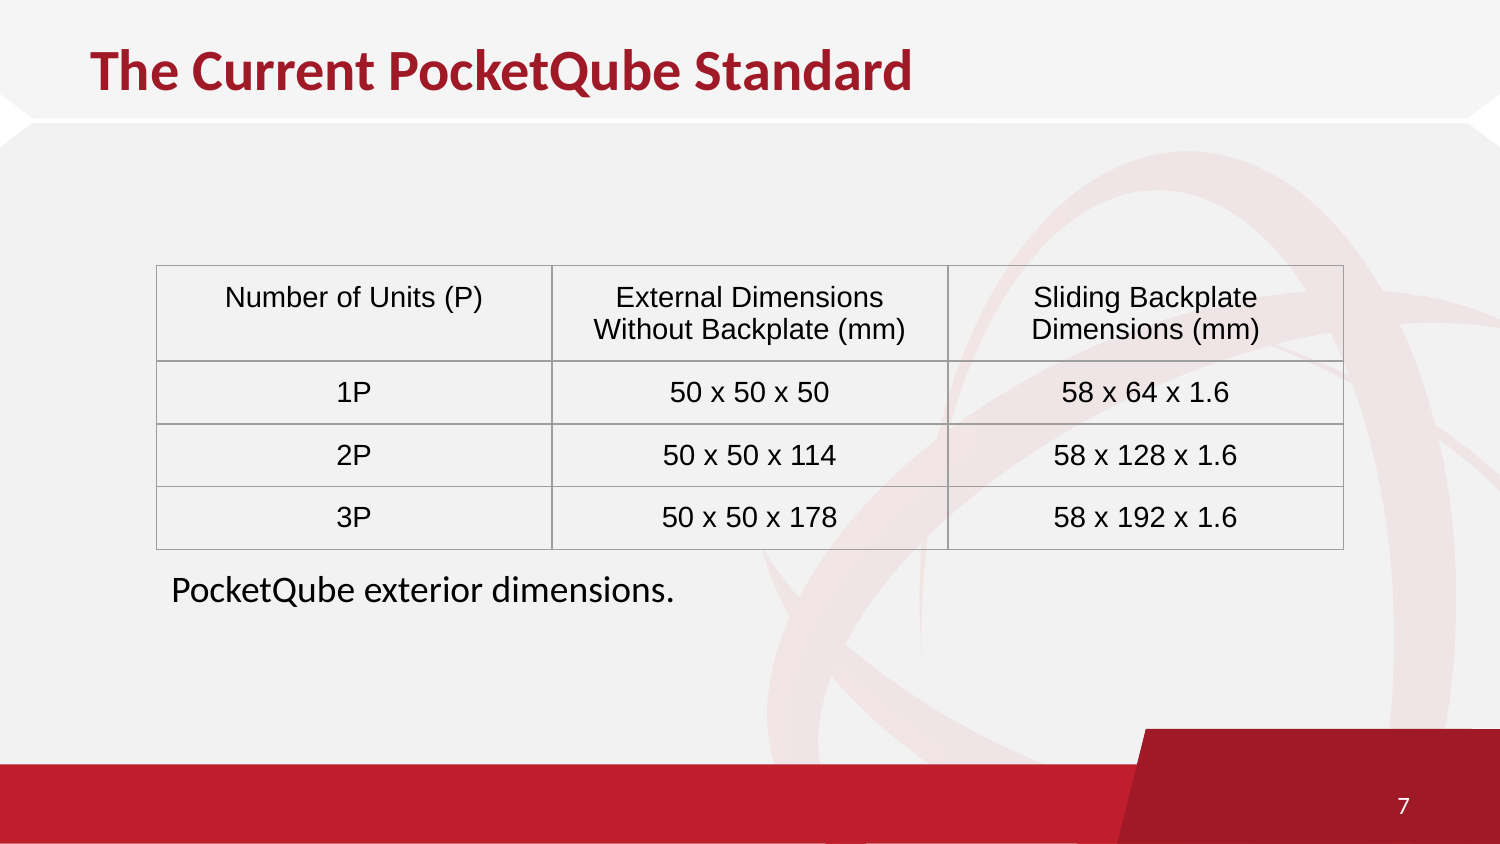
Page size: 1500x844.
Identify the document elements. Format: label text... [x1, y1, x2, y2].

table_header External Dimensions Without Backplate (mm) [553, 266, 947, 360]
table_cell 1P [157, 362, 551, 423]
table_header Sliding Backplate Dimensions (mm) [949, 266, 1343, 360]
table_cell 2P [157, 425, 551, 486]
table_header Number of Units (P) [157, 266, 551, 360]
table_cell 3P [157, 487, 551, 549]
title The Current PocketQube Standard [75, 23, 1425, 112]
table_cell 58 x 192 x 1.6 [949, 487, 1343, 549]
table_cell 58 x 128 x 1.6 [949, 425, 1343, 486]
slide_number <number> [1074, 782, 1425, 827]
table_cell 50 x 50 x 178 [553, 487, 947, 549]
table_cell 50 x 50 x 114 [553, 425, 947, 486]
table_cell 58 x 64 x 1.6 [949, 362, 1343, 423]
table_cell 50 x 50 x 50 [553, 362, 947, 423]
list PocketQube exterior dimensions. [156, 557, 1344, 729]
